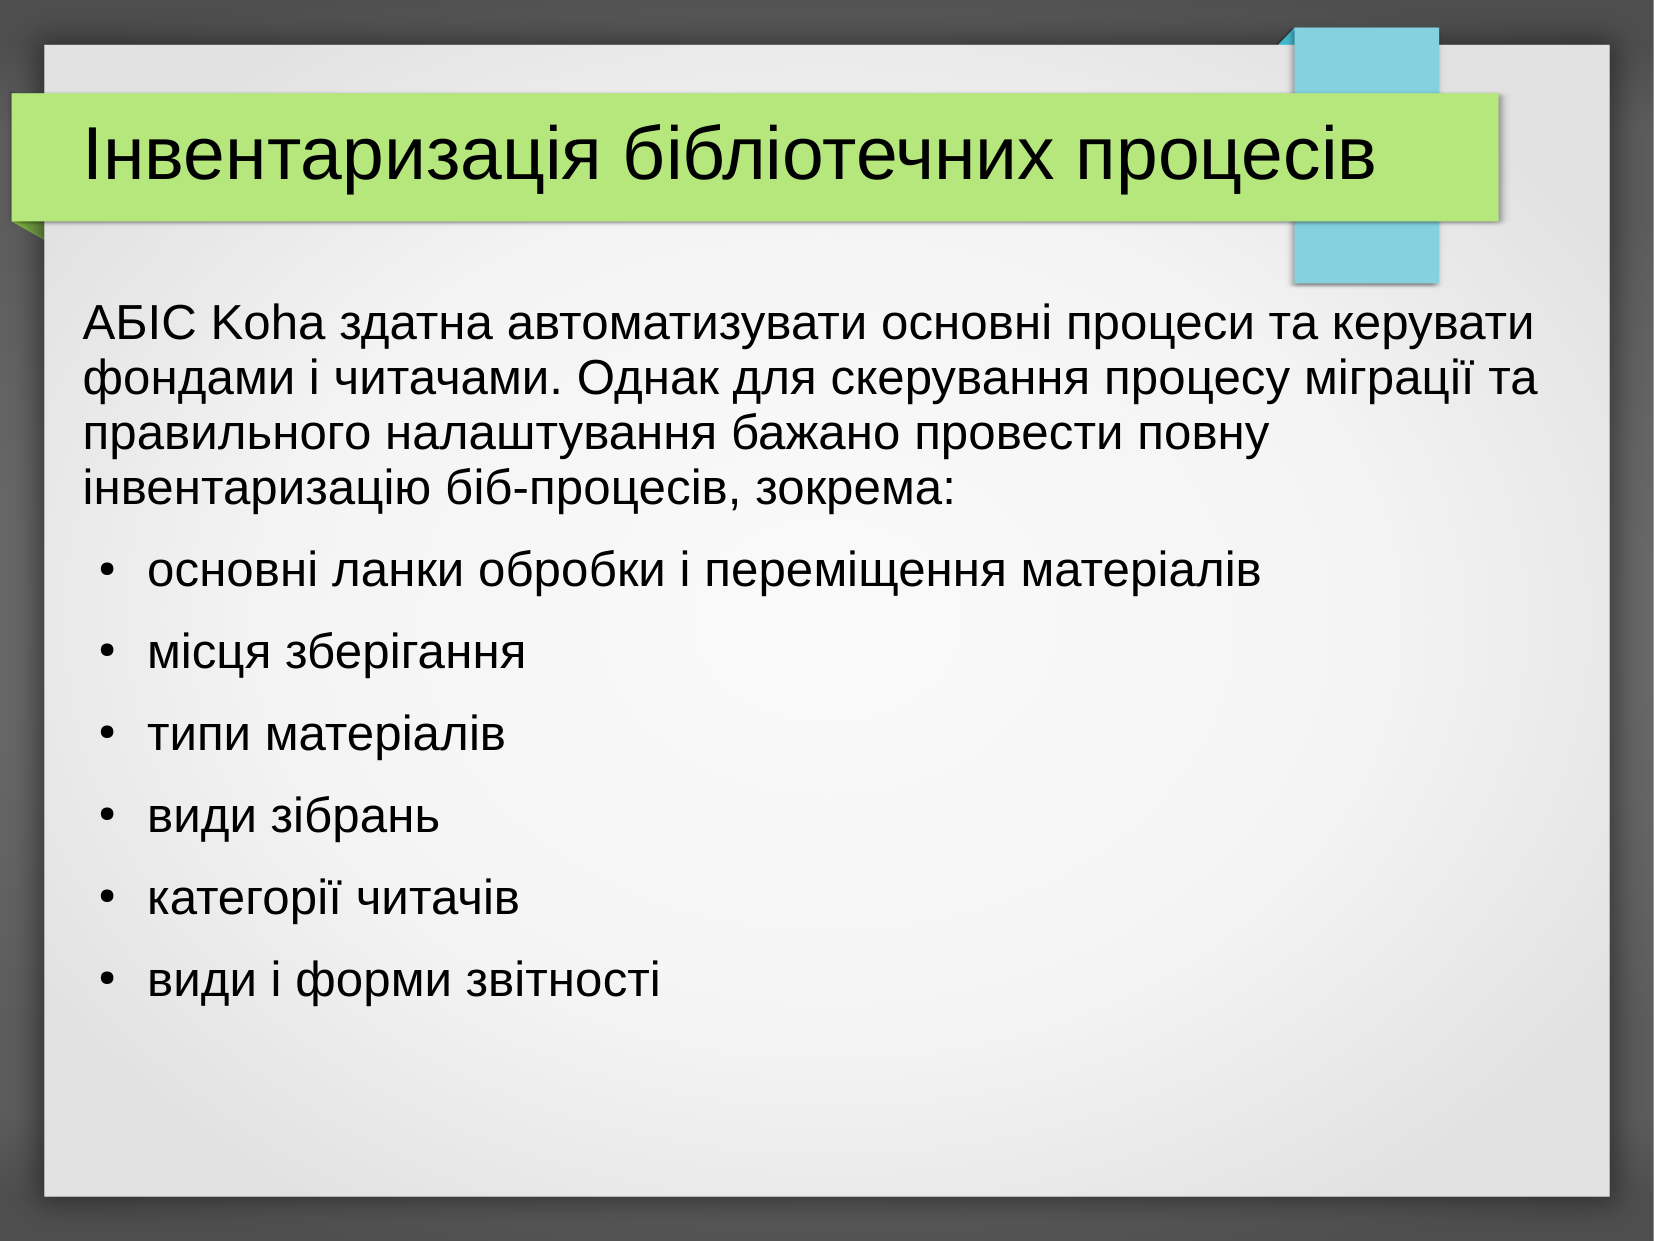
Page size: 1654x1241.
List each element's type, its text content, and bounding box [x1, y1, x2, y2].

title Інвентаризація бібліотечних процесів [82, 69, 1512, 238]
list АБІС Koha здатна автоматизувати основні процеси та керувати фондами і читачами. Однак для скерування процесу міграції та правильного налаштування бажано провести повну інвентаризацію біб-процесів, зокрема: основні ланки обробки і переміщення матеріалів місця зберігання типи матеріалів види зібрань категорії читачів види і форми звітності [82, 295, 1571, 1015]
picture [0, 0, 1654, 1241]
